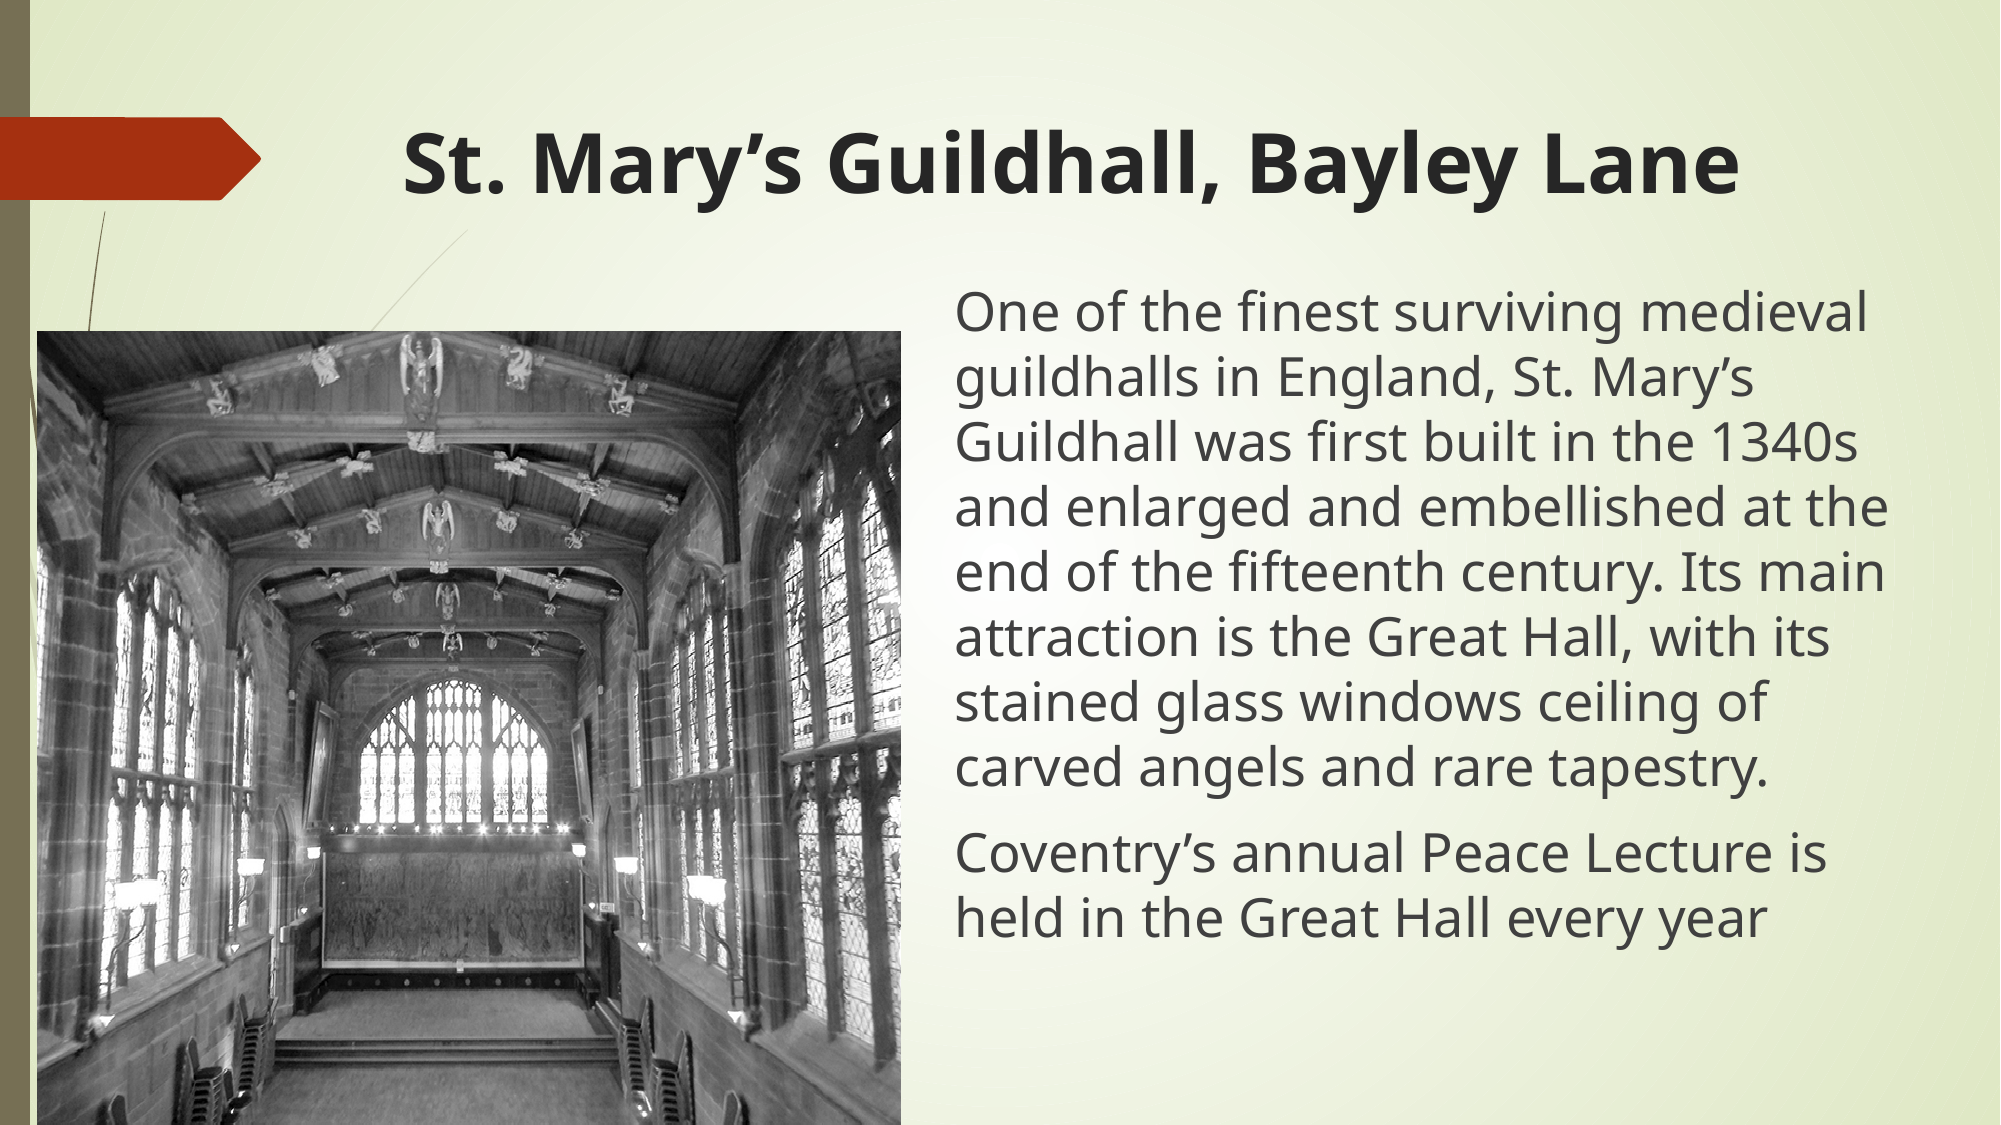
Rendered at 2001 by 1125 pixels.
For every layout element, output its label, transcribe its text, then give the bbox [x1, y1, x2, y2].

picture [37, 331, 901, 1125]
list One of the finest surviving medieval guildhalls in England, St. Mary’s Guildhall was first built in the 1340s and enlarged and embellished at the end of the fifteenth century. Its main attraction is the Great Hall, with its stained glass windows ceiling of carved angels and rare tapestry. Coventry’s annual Peace Lecture is held in the Great Hall every year [939, 269, 1929, 1064]
title St. Mary’s Guildhall, Bayley Lane [257, 102, 1888, 313]
